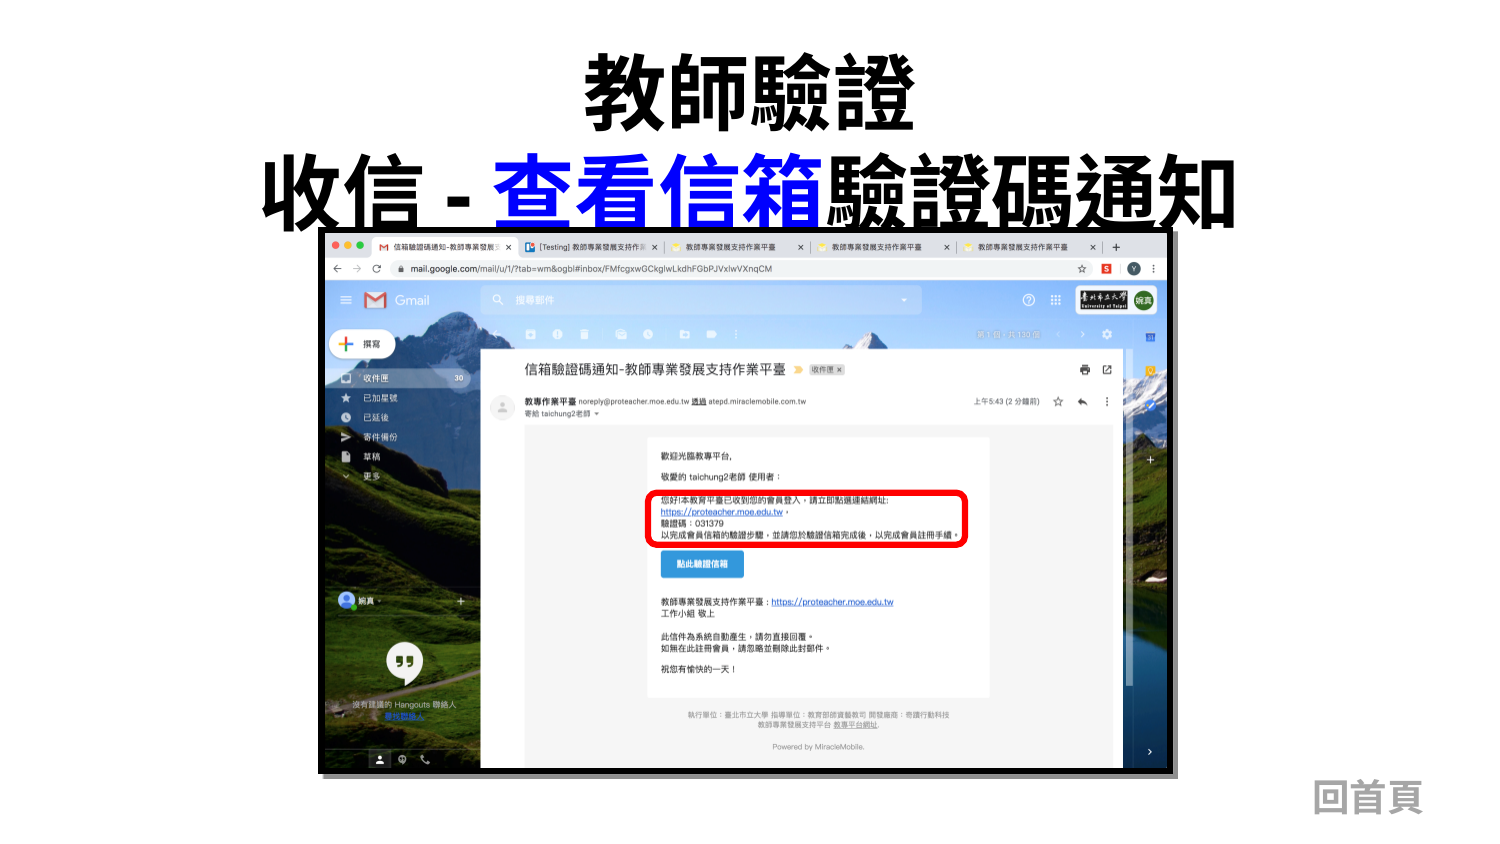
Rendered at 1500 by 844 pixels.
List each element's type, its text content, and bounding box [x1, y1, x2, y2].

picture [324, 232, 1167, 769]
title 教師驗證 收信-查看信箱驗證碼通知 [75, 33, 1426, 175]
